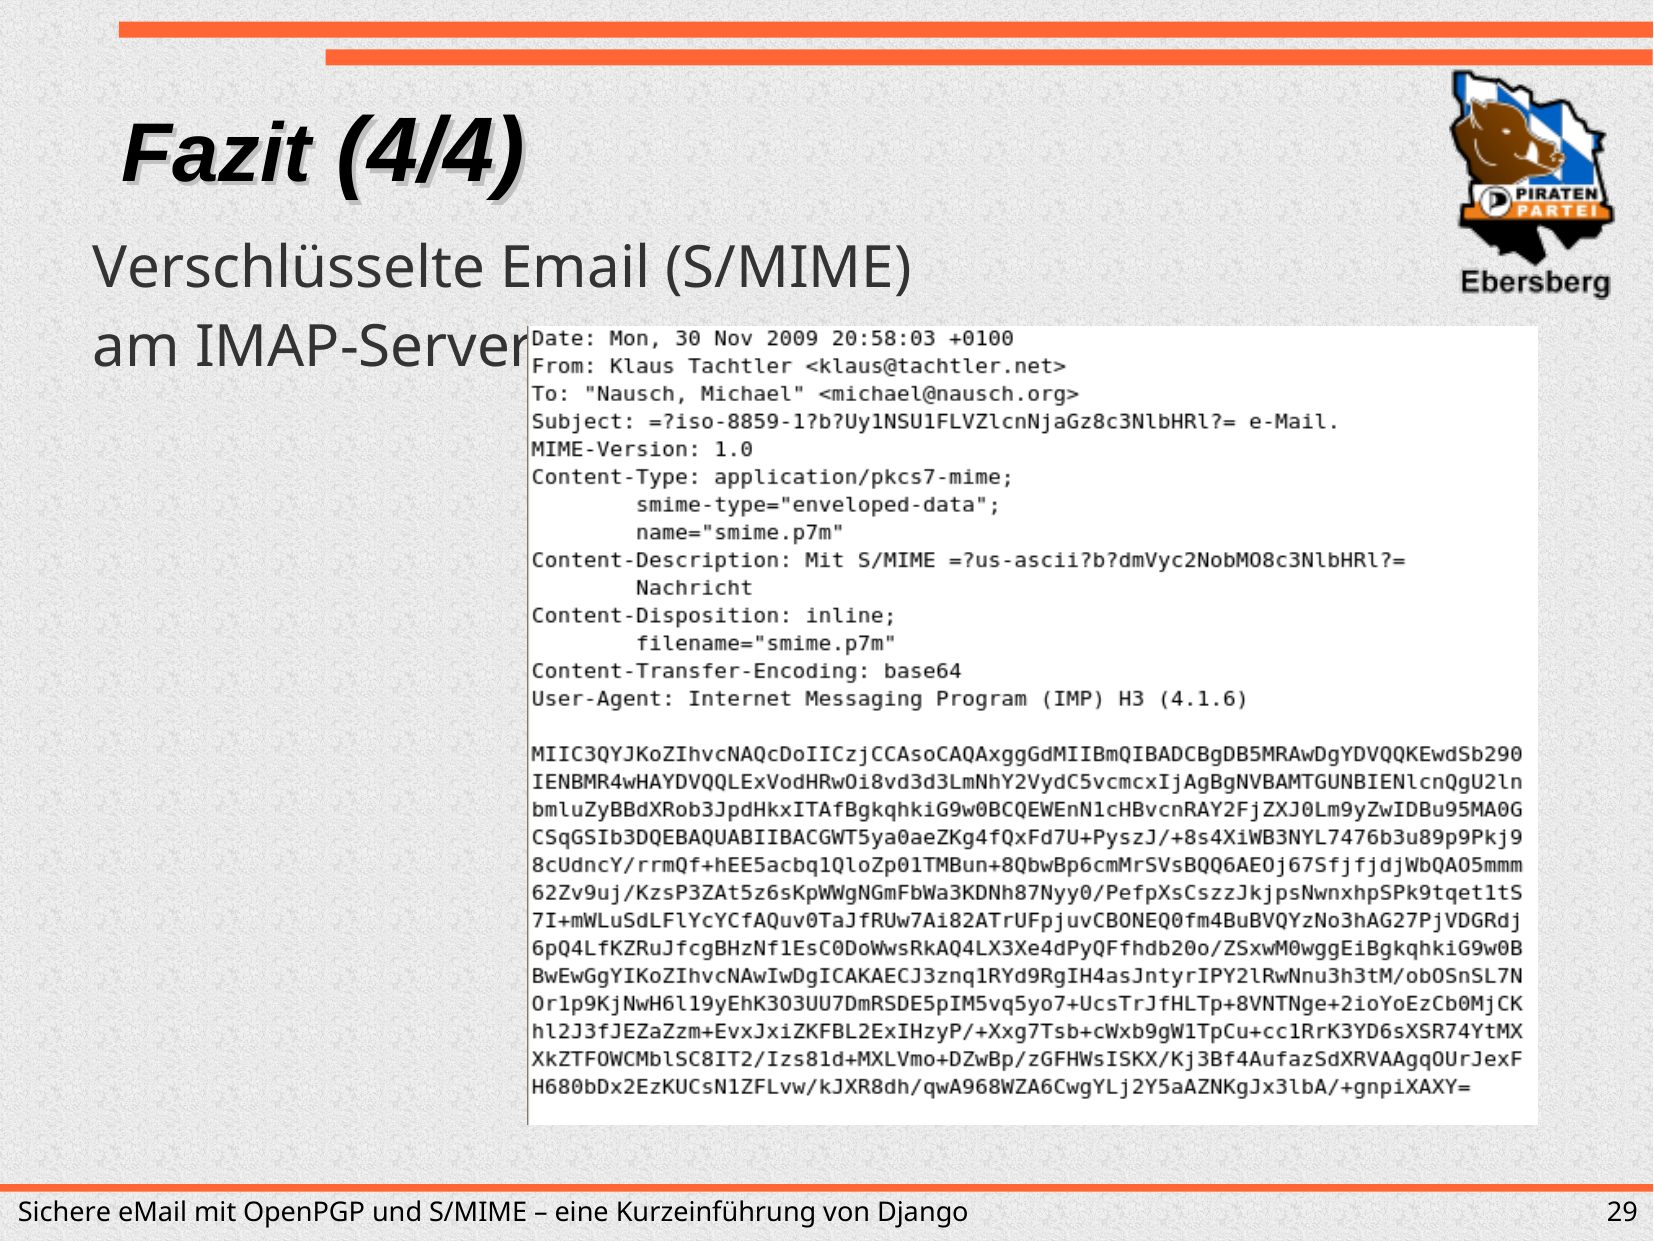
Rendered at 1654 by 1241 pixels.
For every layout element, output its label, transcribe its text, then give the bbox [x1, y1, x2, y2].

picture [0, 0, 1654, 1241]
title Fazit (4/4) [121, 46, 1534, 254]
list Verschlüsselte Email (S/MIME) am IMAP-Server [75, 225, 1201, 402]
